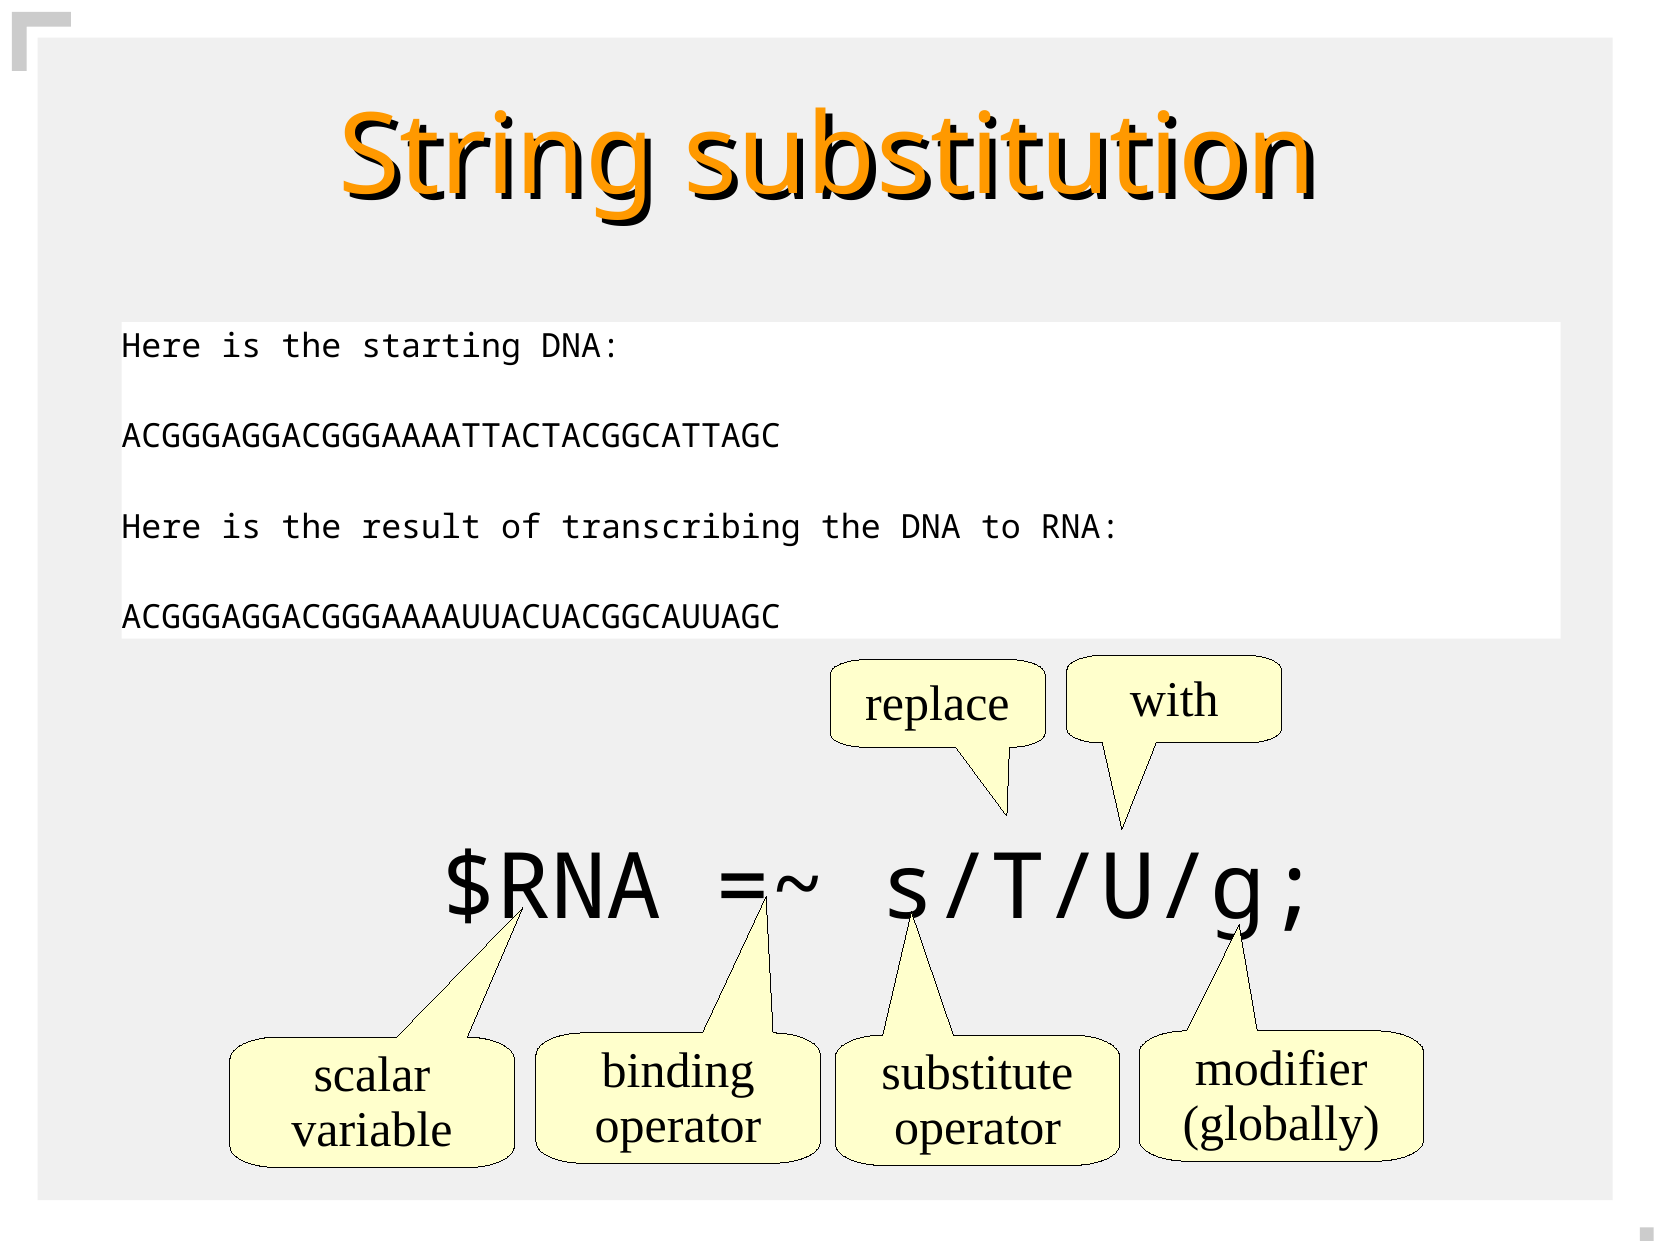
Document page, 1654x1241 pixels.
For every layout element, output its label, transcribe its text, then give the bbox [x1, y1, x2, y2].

text_box substitute operator [835, 911, 1120, 1166]
list Here is the starting DNA: ACGGGAGGACGGGAAAATTACTACGGCATTAGC Here is the result of transcribing the DNA to RNA: ACGGGAGGACGGGAAAAUUACUACGGCAUUAGC [121, 322, 1561, 585]
text_box modifier (globally) [1139, 924, 1424, 1162]
text_box with [1066, 655, 1282, 830]
text_box replace [830, 659, 1046, 816]
text_box $RNA =~ s/T/U/g; [441, 821, 1337, 925]
text_box scalar variable [229, 907, 523, 1168]
text_box binding operator [535, 896, 821, 1164]
title String substitution [121, 46, 1534, 254]
